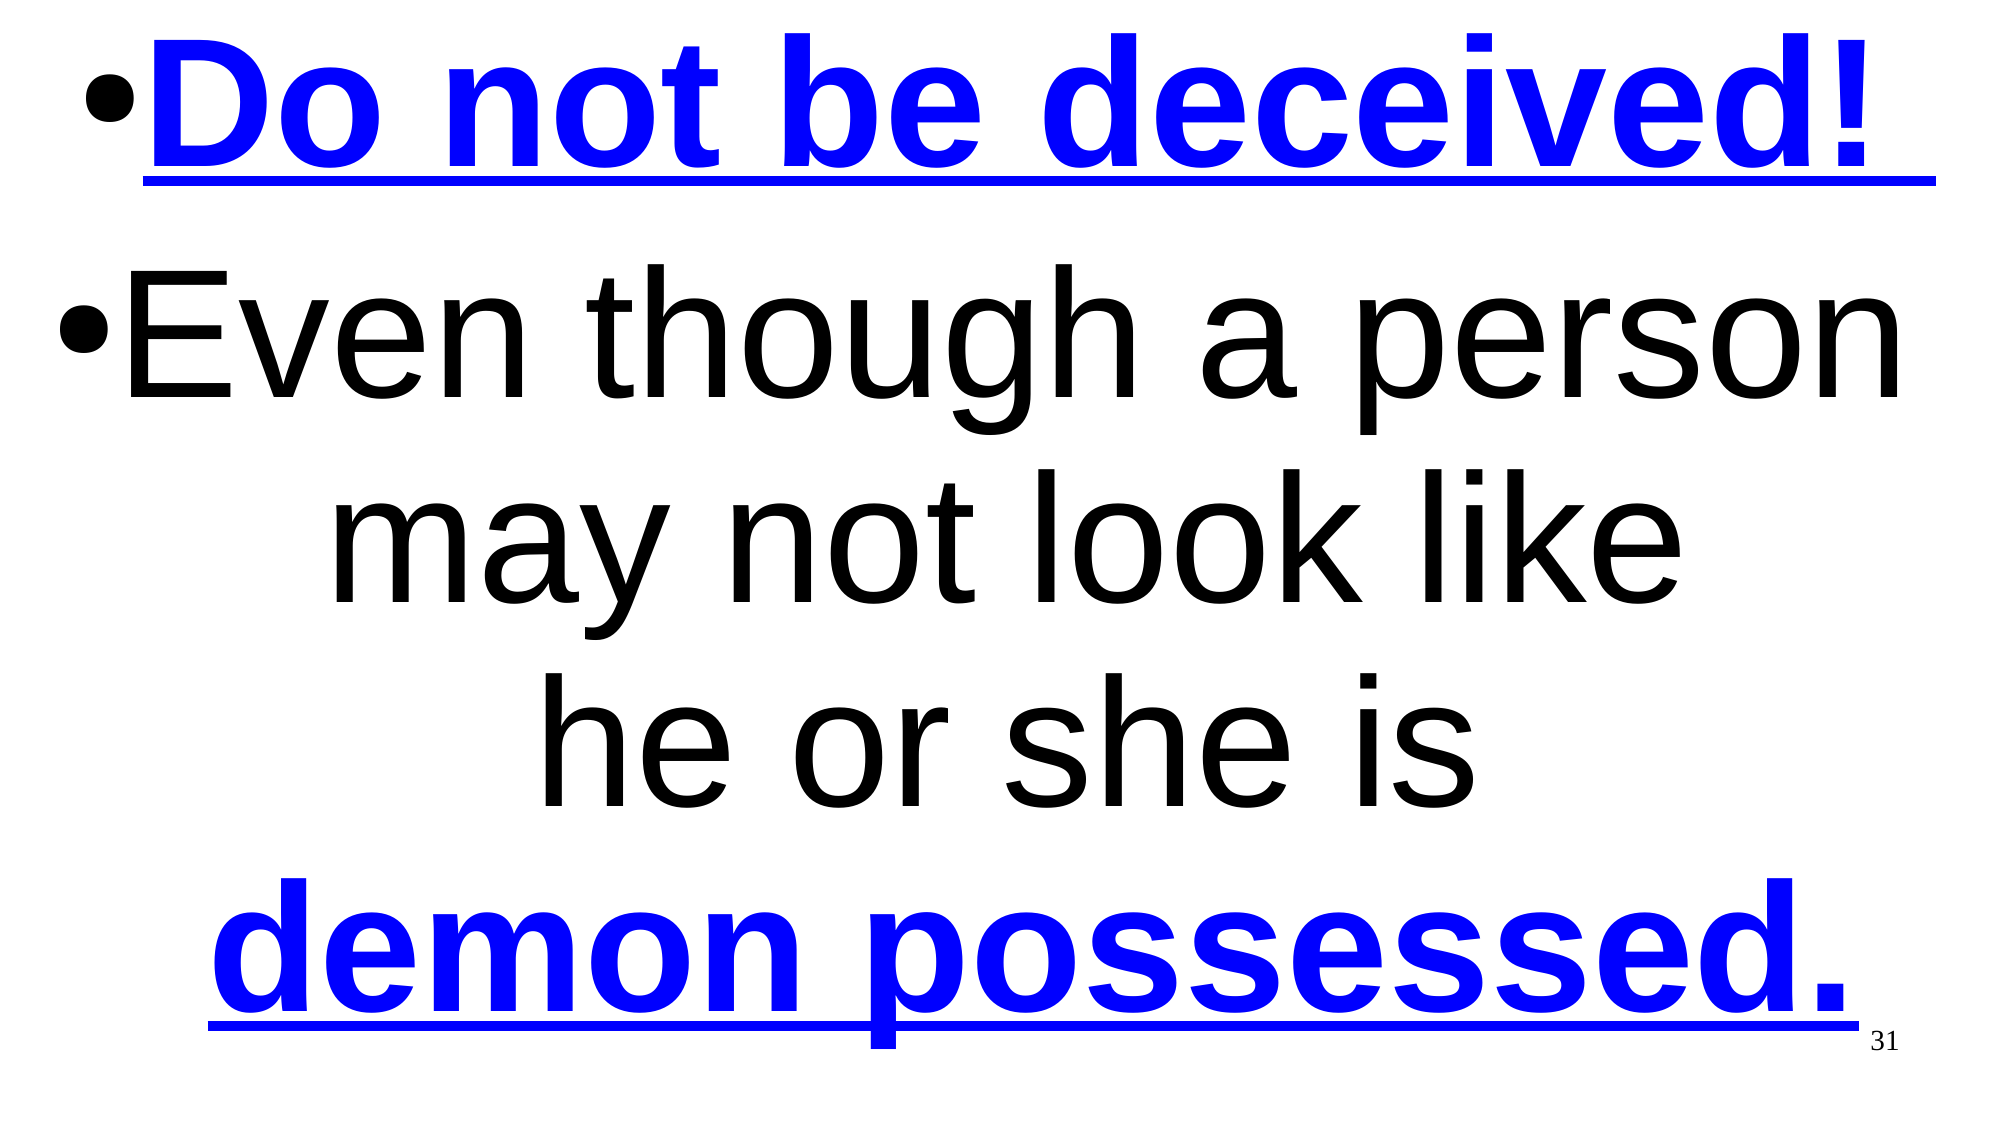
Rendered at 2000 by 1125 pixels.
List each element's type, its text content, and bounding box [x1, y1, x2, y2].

list Do not be deceived! Even though a person may not look like he or she is demon possessed. [0, 0, 1996, 1123]
